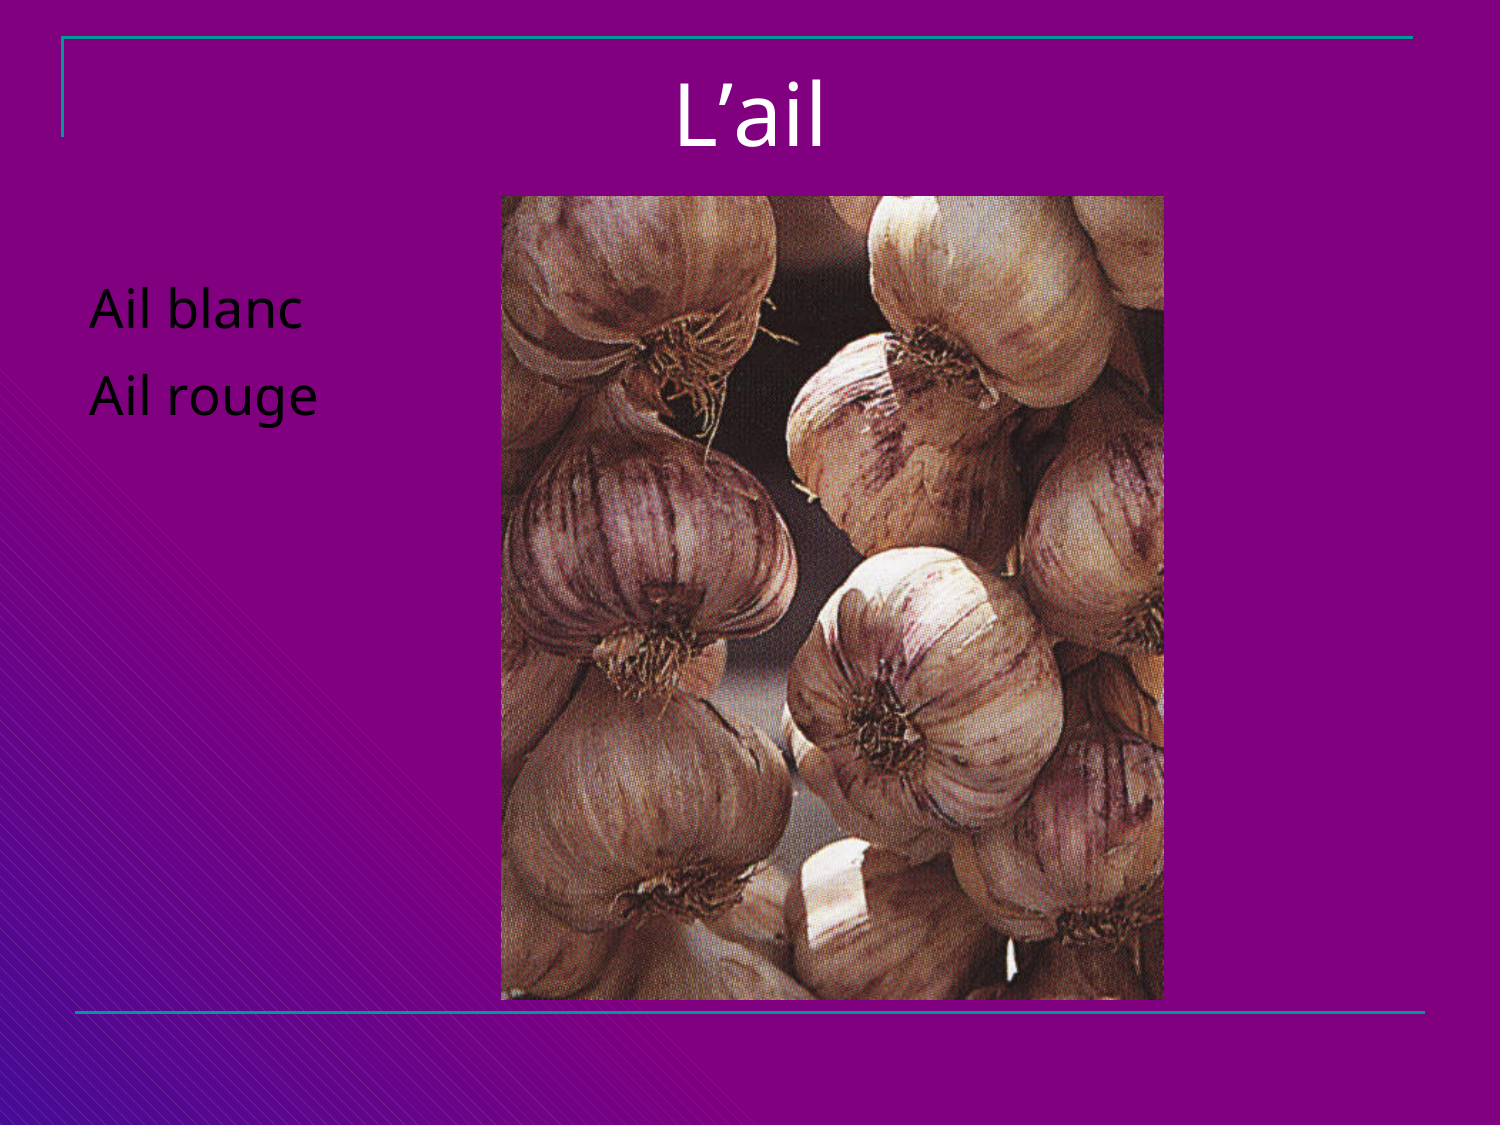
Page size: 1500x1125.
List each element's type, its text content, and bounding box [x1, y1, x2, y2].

title L’ail [75, 45, 1426, 233]
list Ail blanc Ail rouge [75, 262, 738, 1006]
picture [501, 196, 1164, 1000]
